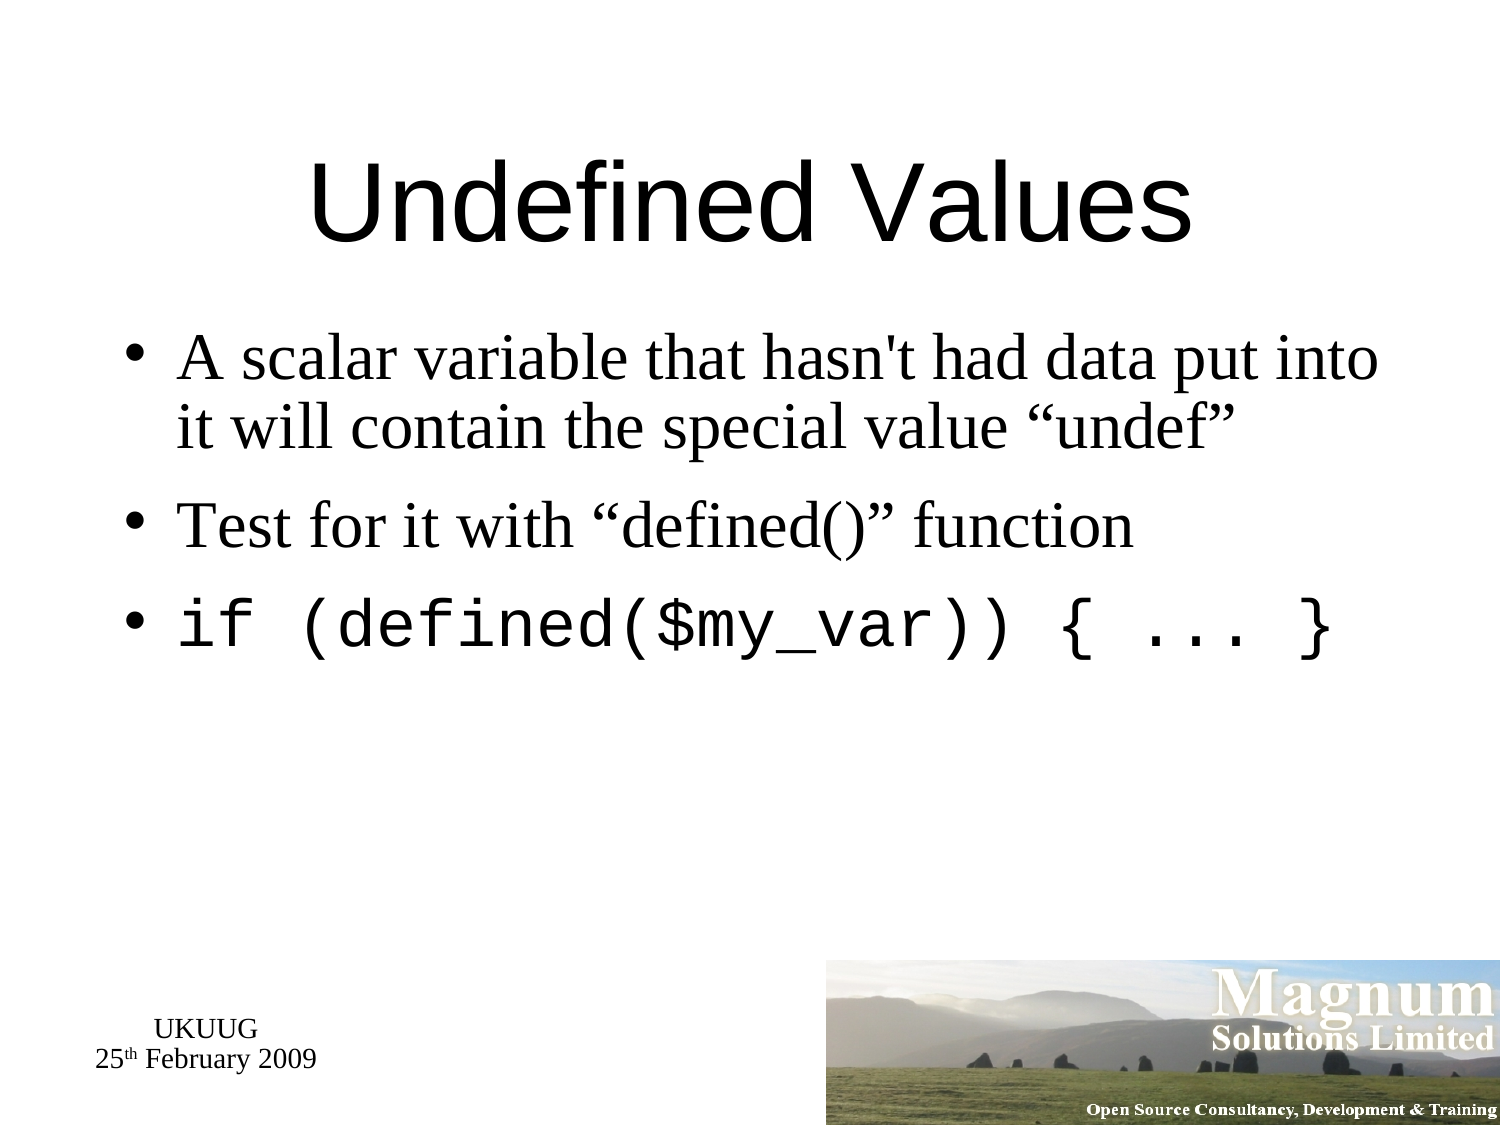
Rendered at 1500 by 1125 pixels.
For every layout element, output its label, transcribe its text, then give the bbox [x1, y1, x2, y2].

picture [826, 960, 1500, 1125]
title Undefined Values [110, 100, 1392, 274]
list A scalar variable that hasn't had data put into it will contain the special value “undef” Test for it with “defined()” function if (defined($my_var)) { ... } [106, 324, 1388, 975]
